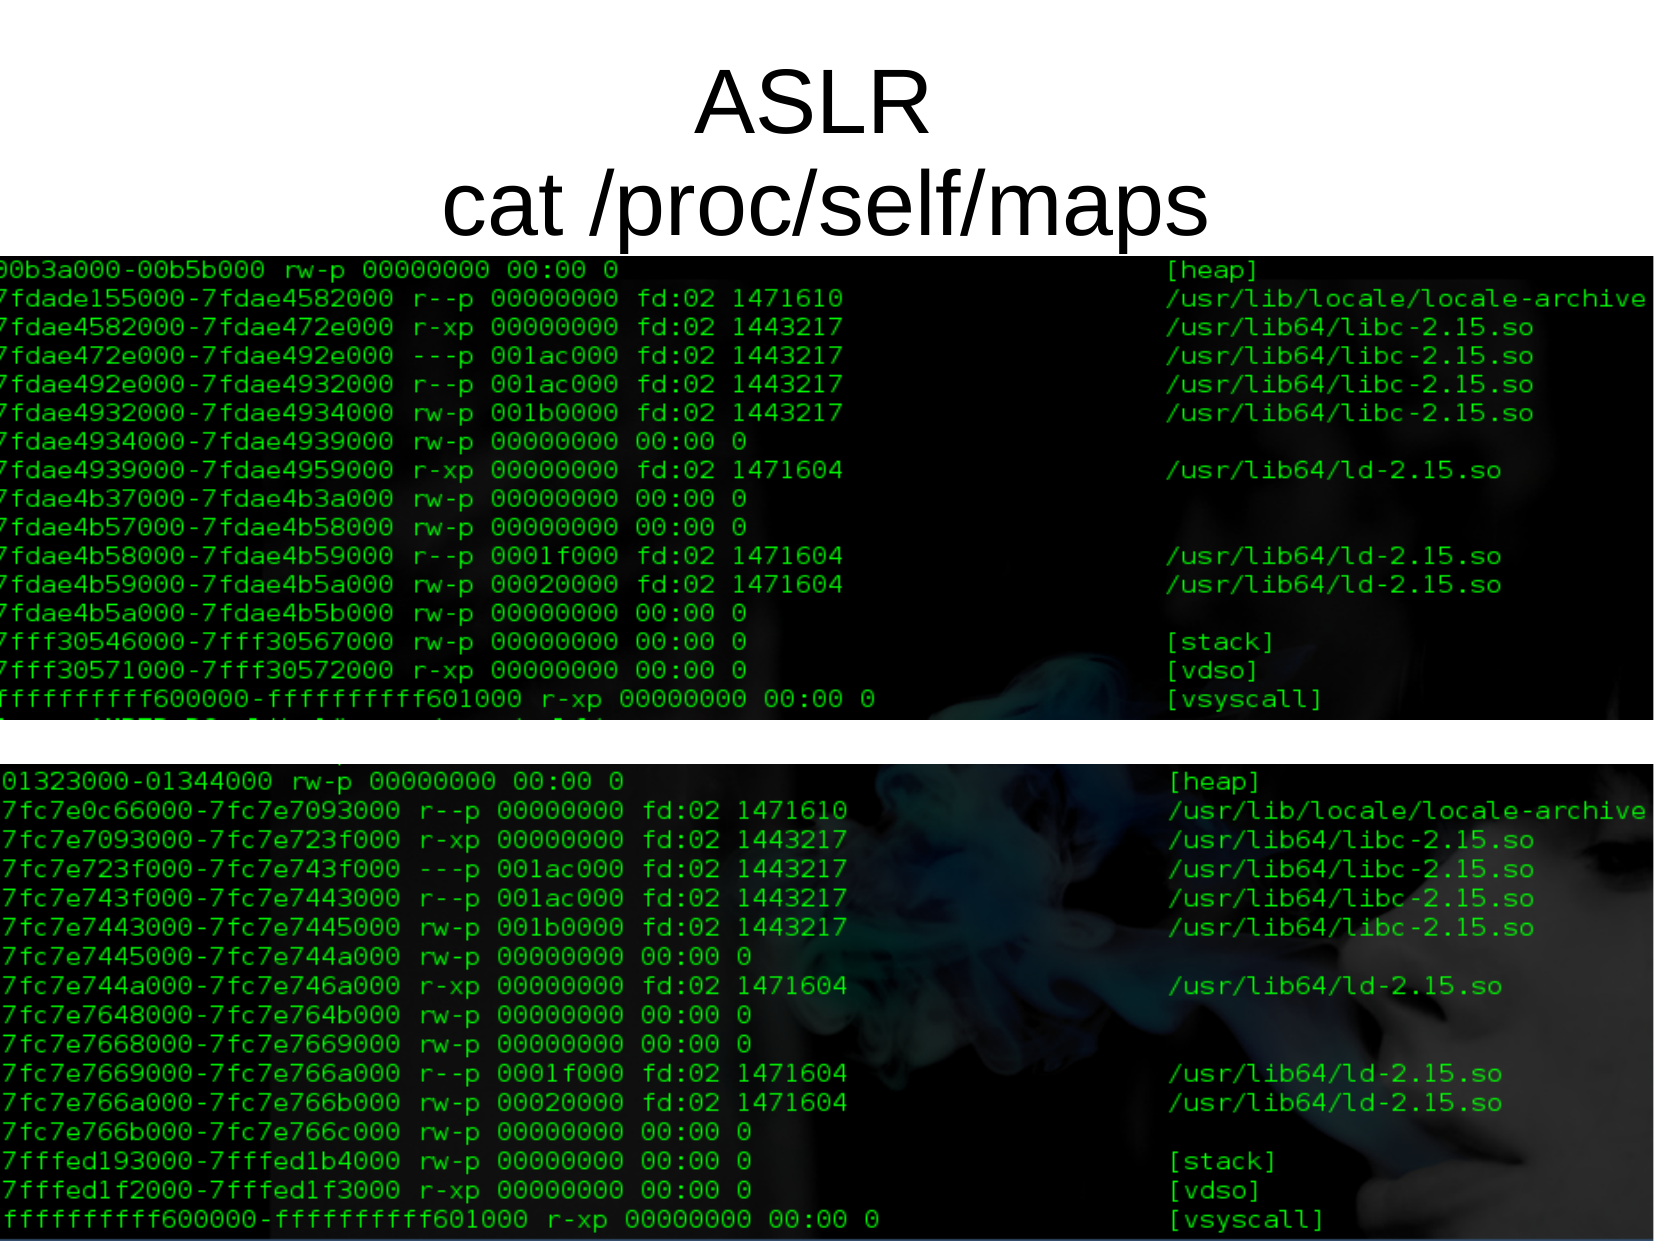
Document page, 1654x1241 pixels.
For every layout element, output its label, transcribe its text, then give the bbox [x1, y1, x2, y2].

title ASLR cat /proc/self/maps [82, 49, 1571, 256]
picture [0, 256, 1654, 721]
picture [0, 764, 1654, 1241]
